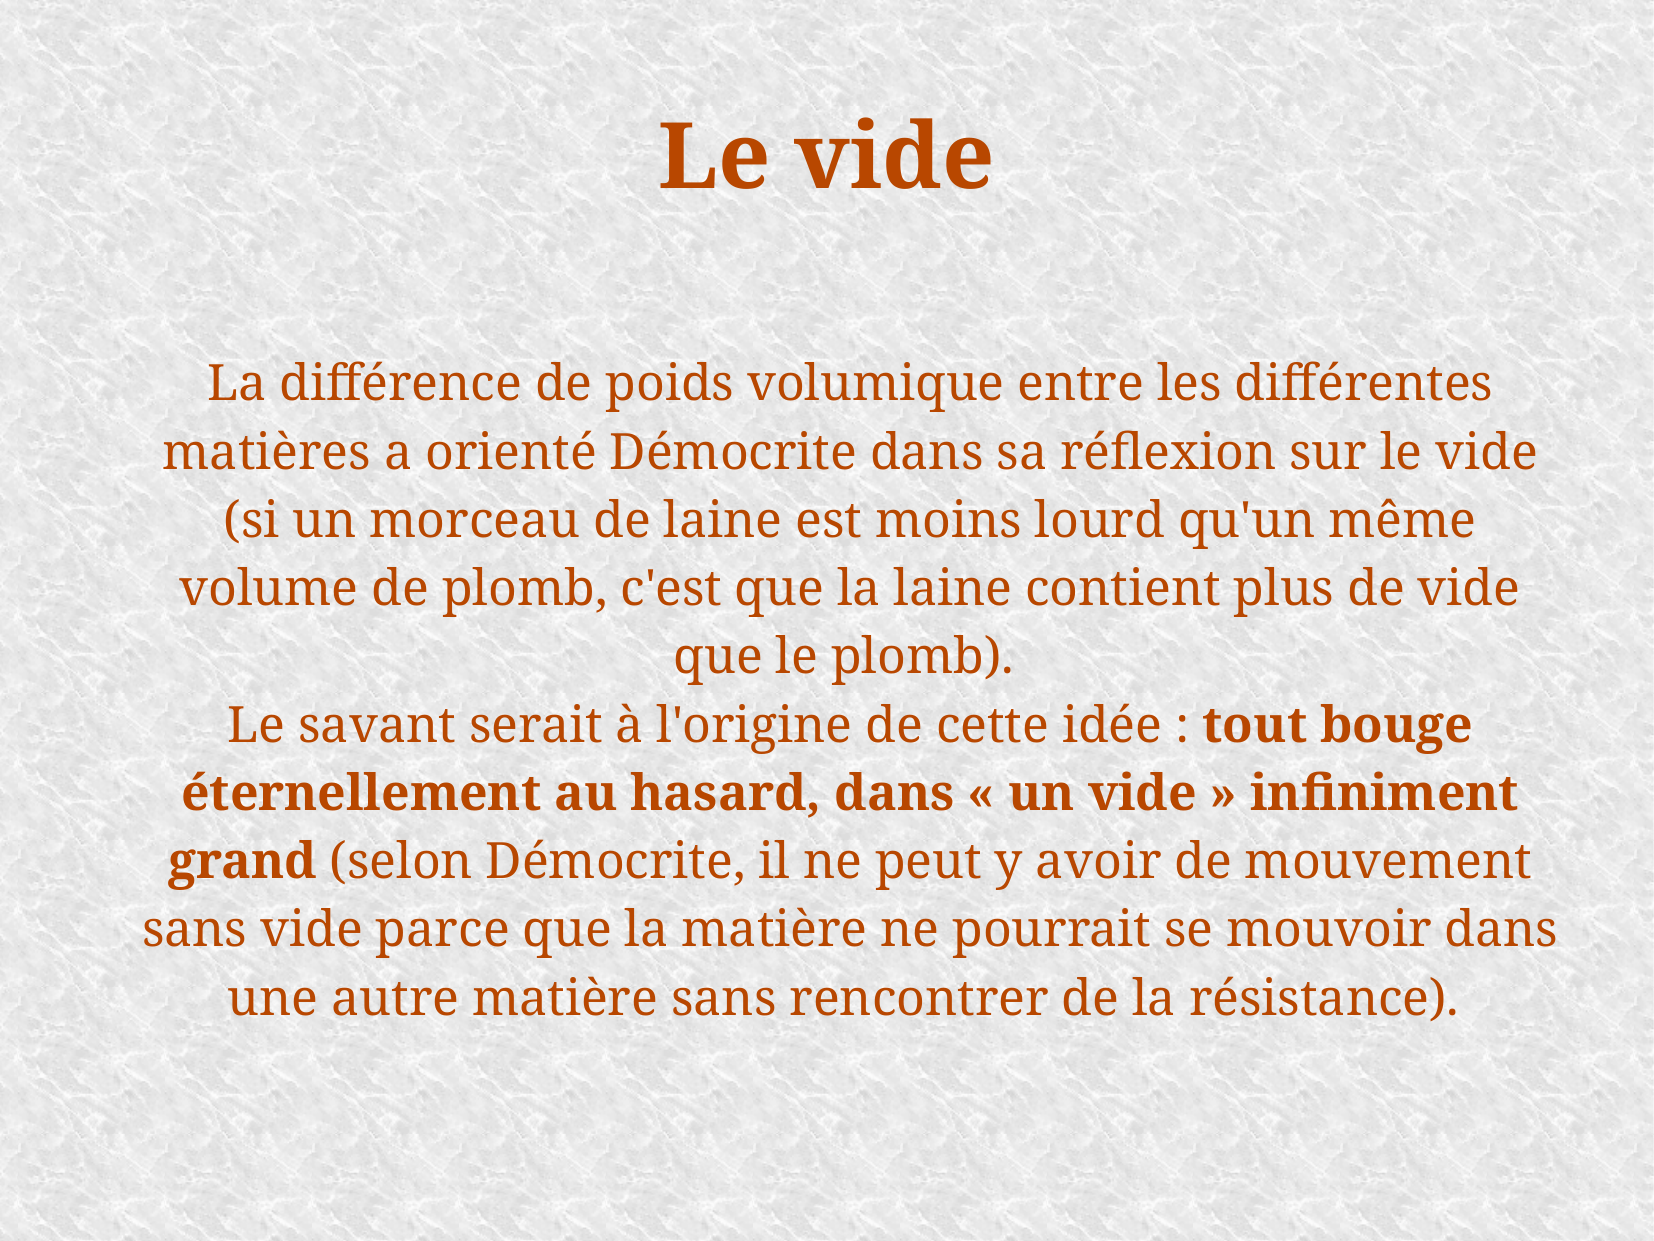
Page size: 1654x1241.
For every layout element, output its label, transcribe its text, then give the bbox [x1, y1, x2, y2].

title Le vide [82, 49, 1571, 257]
text_box La différence de poids volumique entre les différentes matières a orienté Démocrite dans sa réflexion sur le vide (si un morceau de laine est moins lourd qu'un même volume de plomb, c'est que la laine contient plus de vide que le plomb). Le savant serait à l'origine de cette idée : tout bouge éternellement au hasard, dans « un vide » infiniment grand (selon Démocrite, il ne peut y avoir de mouvement sans vide parce que la matière ne pourrait se mouvoir dans une autre matière sans rencontrer de la résistance). [118, 271, 1583, 1092]
picture [0, 0, 1654, 1241]
